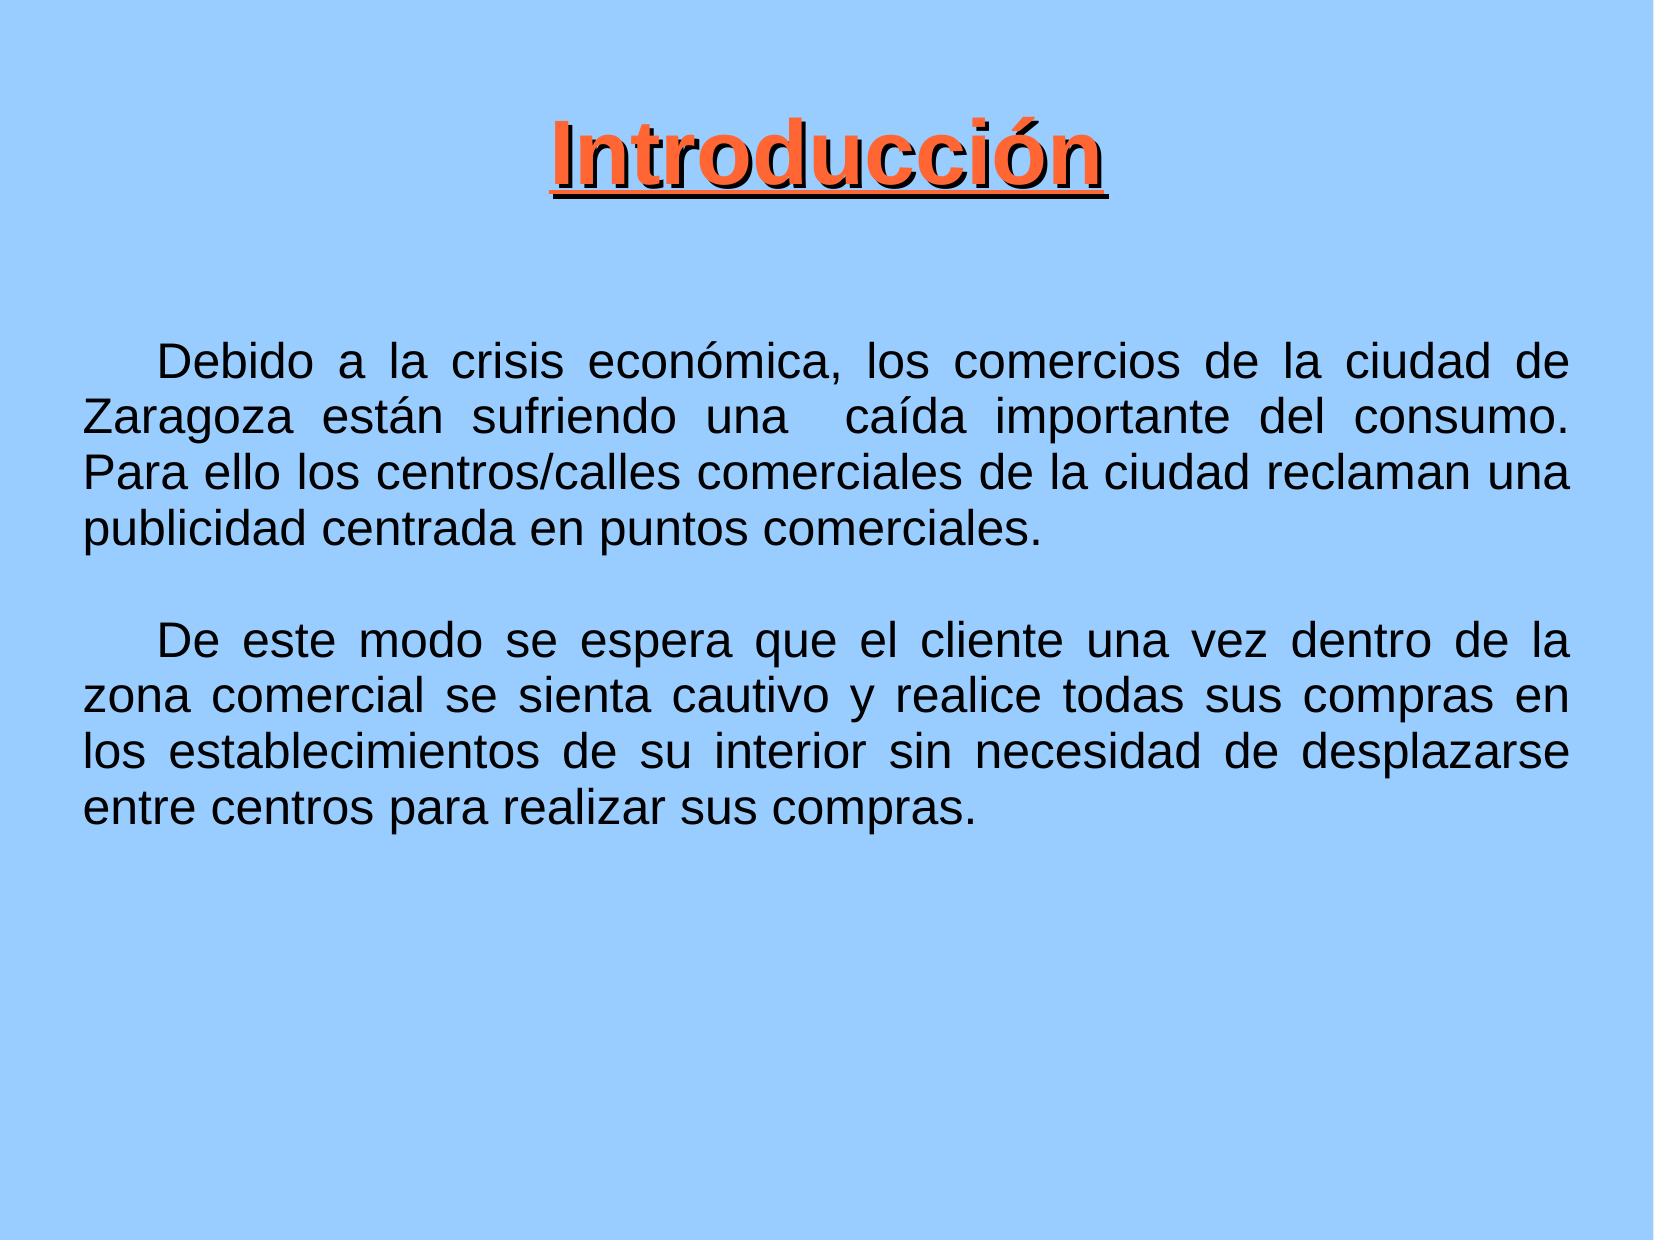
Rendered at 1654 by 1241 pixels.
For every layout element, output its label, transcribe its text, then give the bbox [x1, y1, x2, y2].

subtitle Debido a la crisis económica, los comercios de la ciudad de Zaragoza están sufriendo una caída importante del consumo. Para ello los centros/calles comerciales de la ciudad reclaman una publicidad centrada en puntos comerciales. De este modo se espera que el cliente una vez dentro de la zona comercial se sienta cautivo y realice todas sus compras en los establecimientos de su interior sin necesidad de desplazarse entre centros para realizar sus compras. [82, 203, 1571, 1007]
title Introducción [82, 56, 1571, 203]
